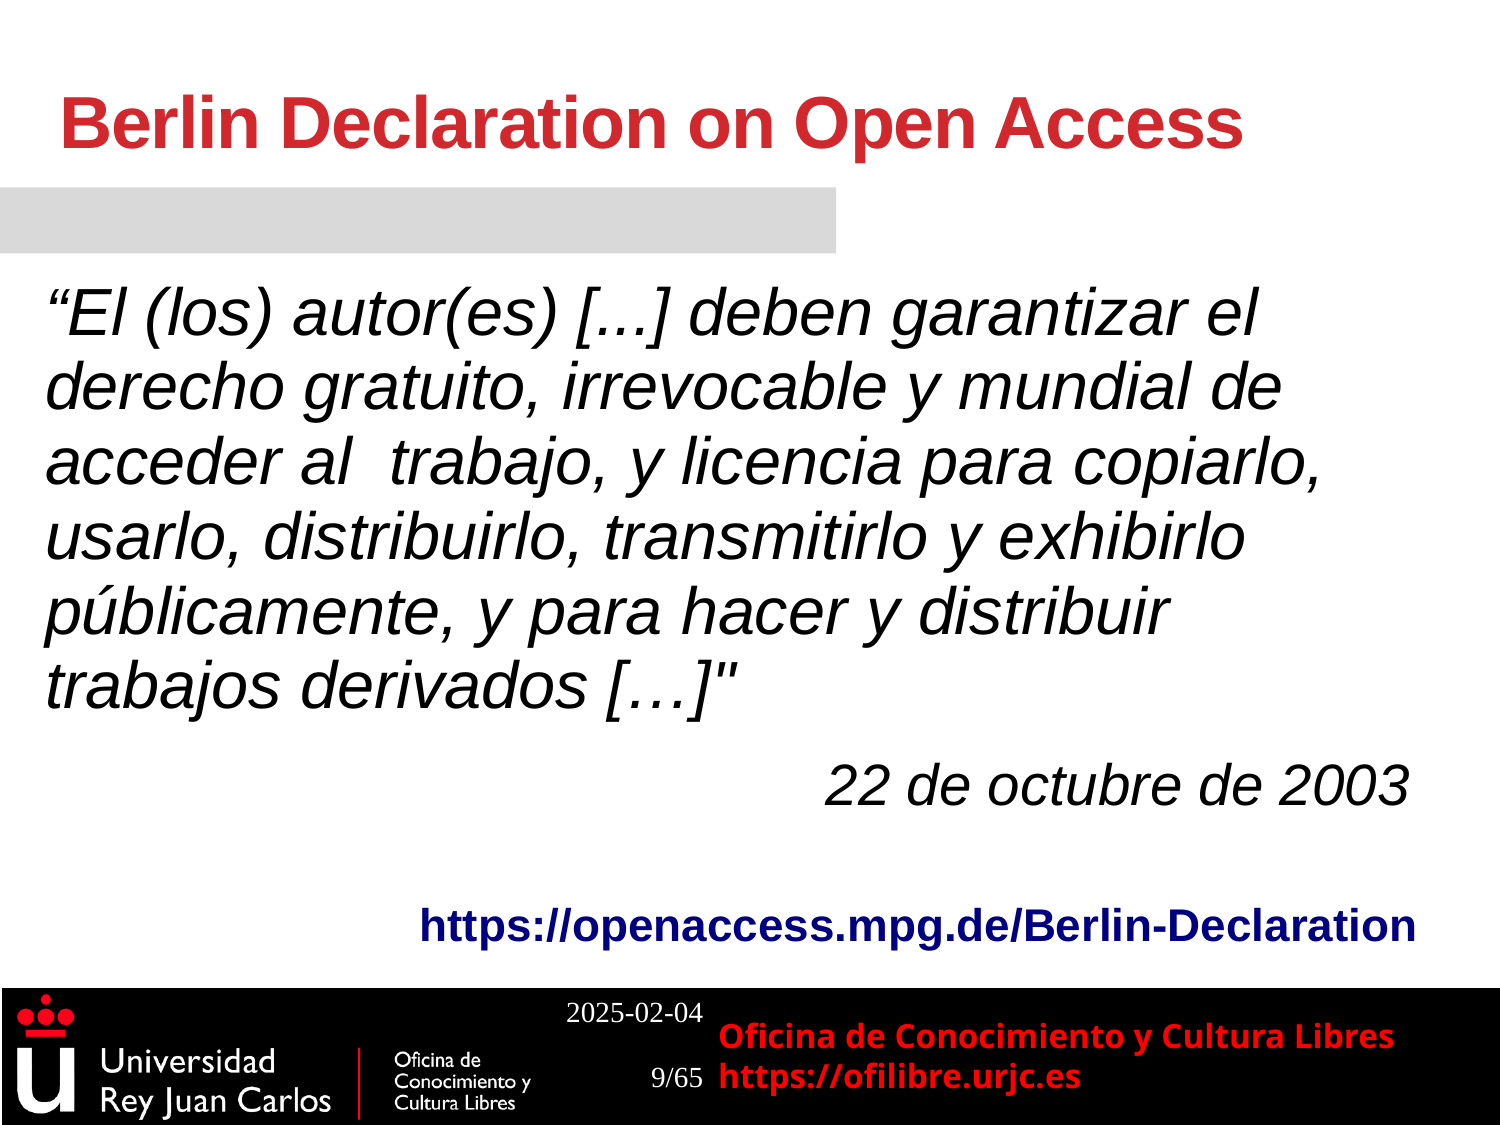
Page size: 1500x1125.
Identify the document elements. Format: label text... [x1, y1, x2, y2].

text_box “El (los) autor(es) [...] deben garantizar el derecho gratuito, irrevocable y mundial de acceder al trabajo, y licencia para copiarlo, usarlo, distribuirlo, transmitirlo y exhibirlo públicamente, y para hacer y distribuir trabajos derivados […]'' 22 de octubre de 2003 [30, 267, 1426, 826]
picture [17, 994, 531, 1120]
title [75, 7, 1425, 196]
text_box Berlin Declaration on Open Access [0, 24, 1326, 172]
text_box https://openaccess.mpg.de/Berlin-Declaration [405, 892, 1441, 961]
